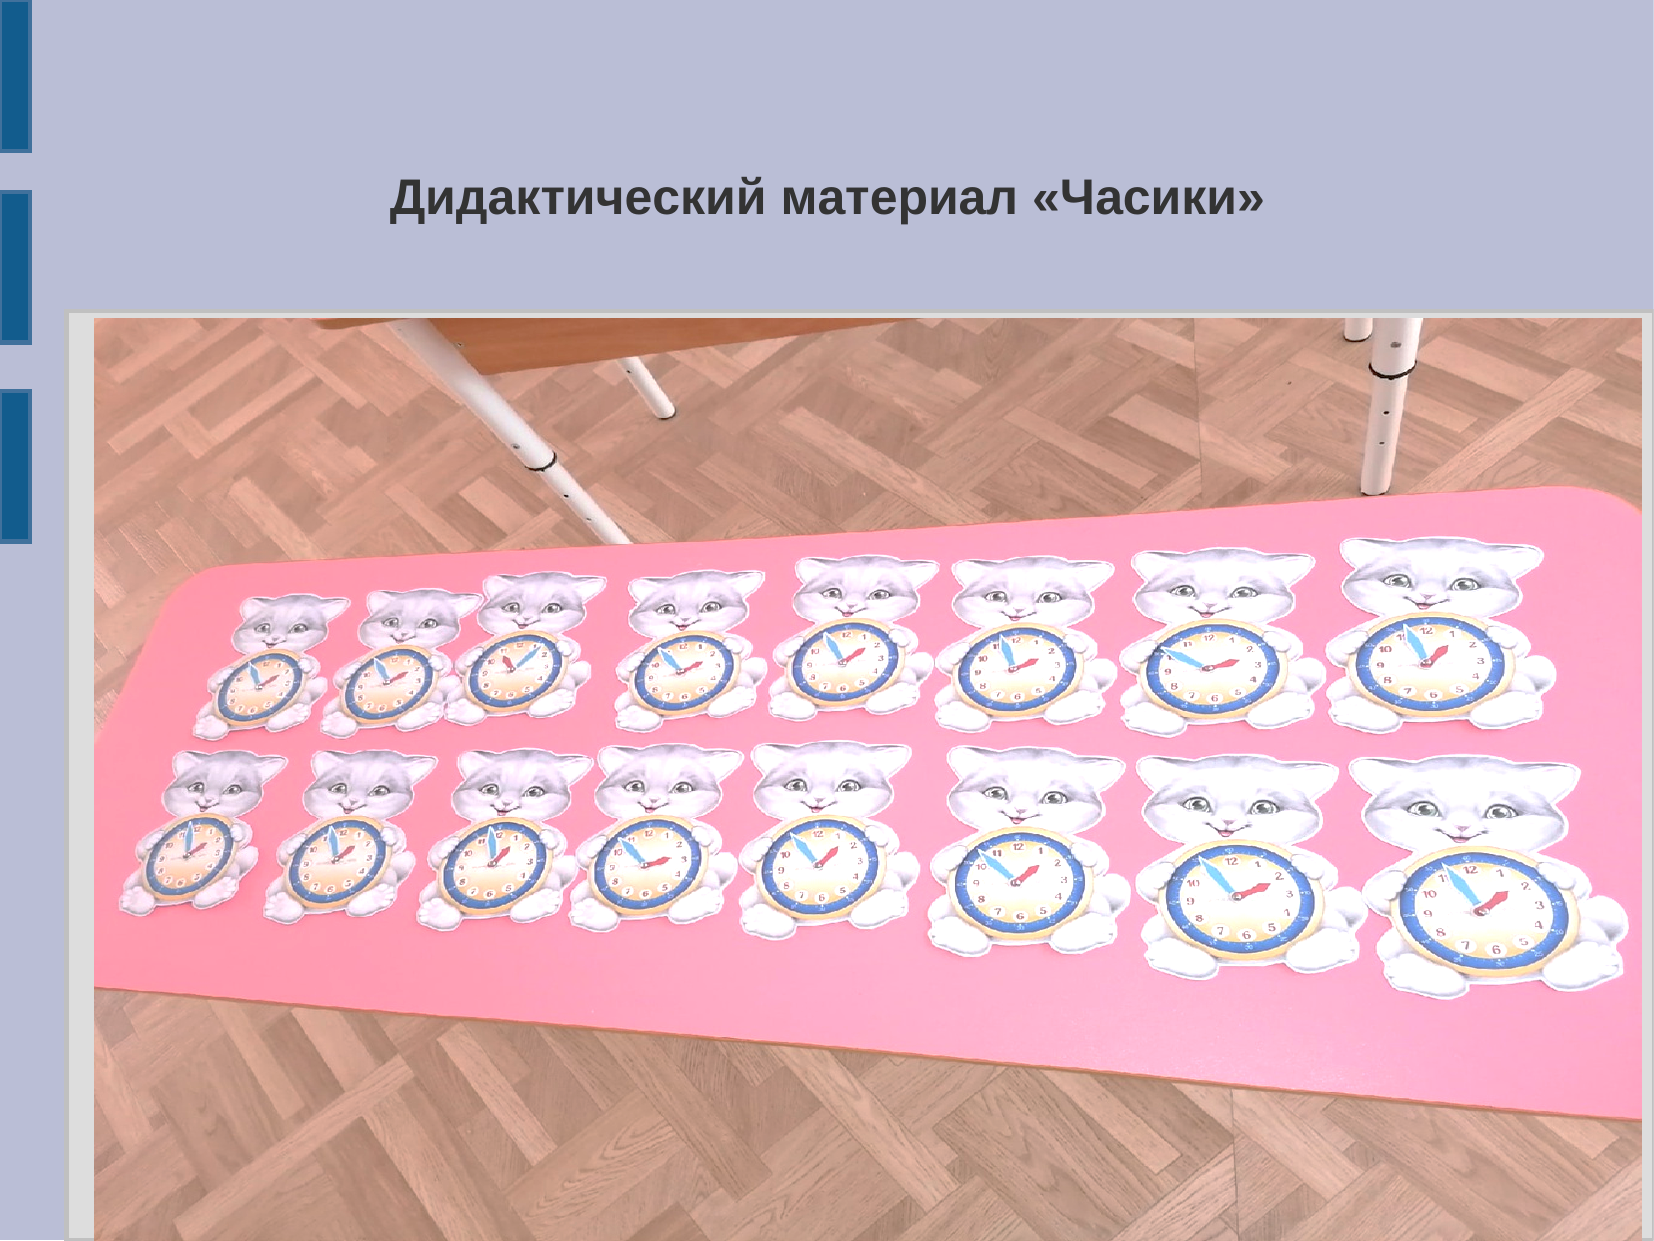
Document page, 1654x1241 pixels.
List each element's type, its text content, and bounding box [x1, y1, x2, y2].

title Дидактический материал «Часики» [121, 91, 1534, 299]
picture [94, 318, 1642, 1241]
